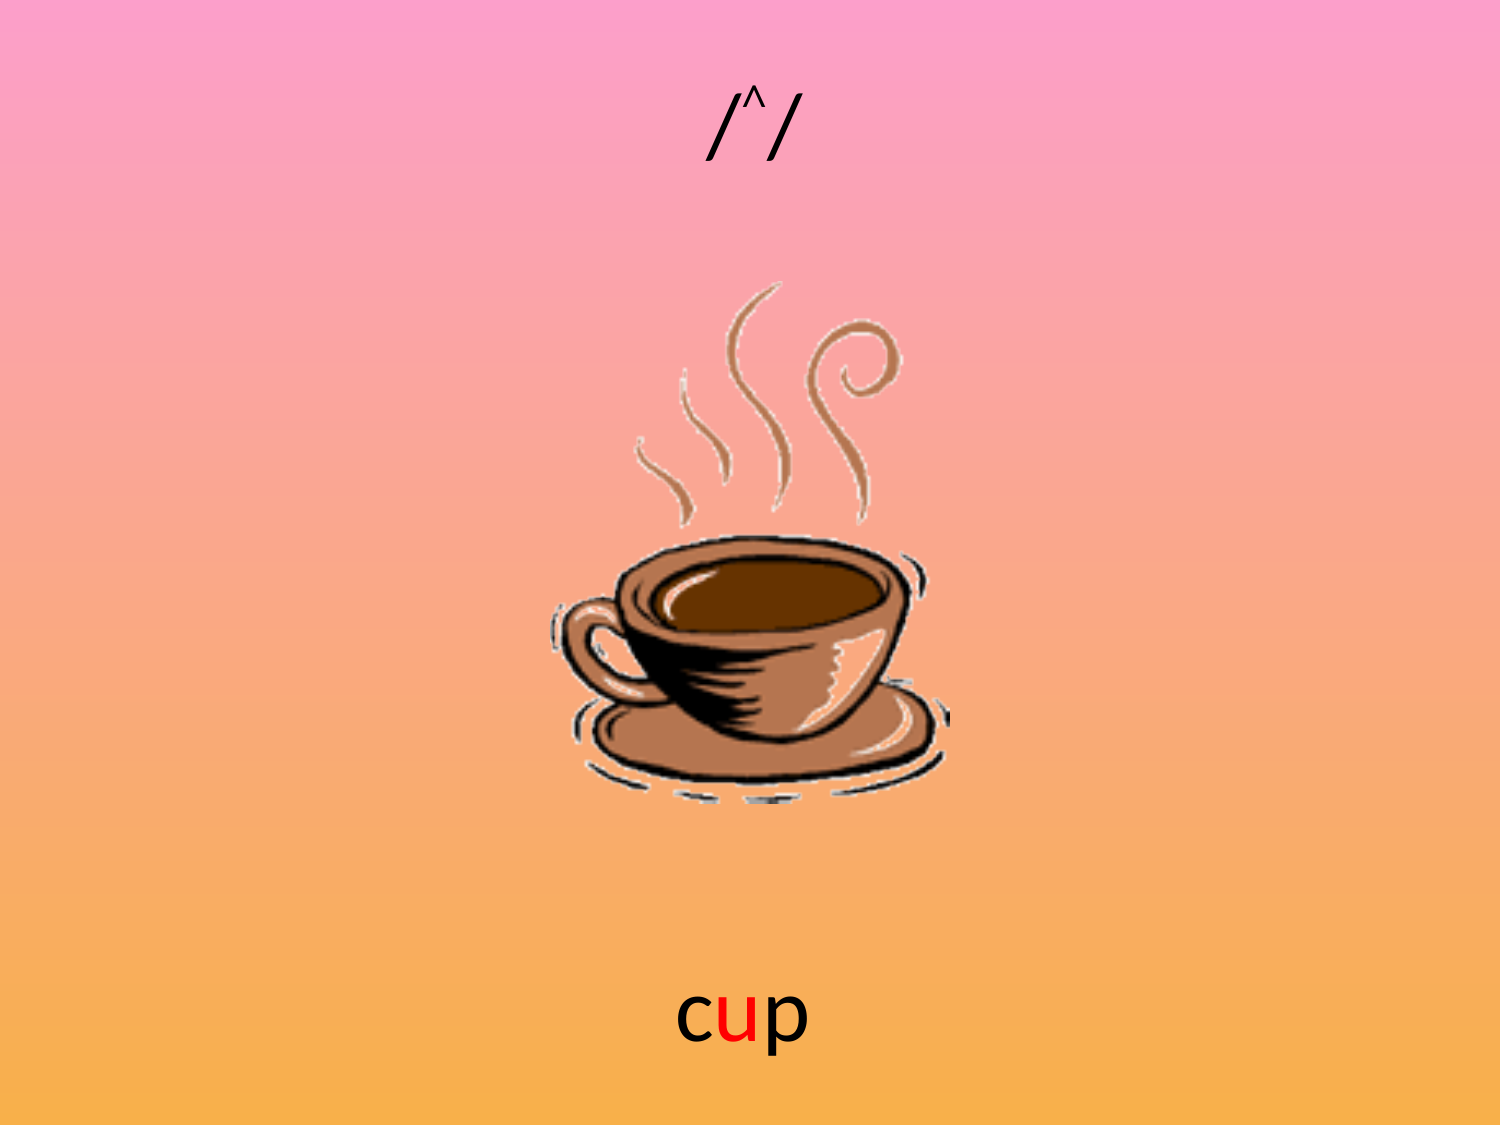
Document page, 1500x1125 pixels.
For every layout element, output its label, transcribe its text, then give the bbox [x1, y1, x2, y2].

text_box /˄/ [117, 0, 1393, 242]
picture [550, 281, 950, 804]
text_box cup [105, 883, 1381, 1125]
